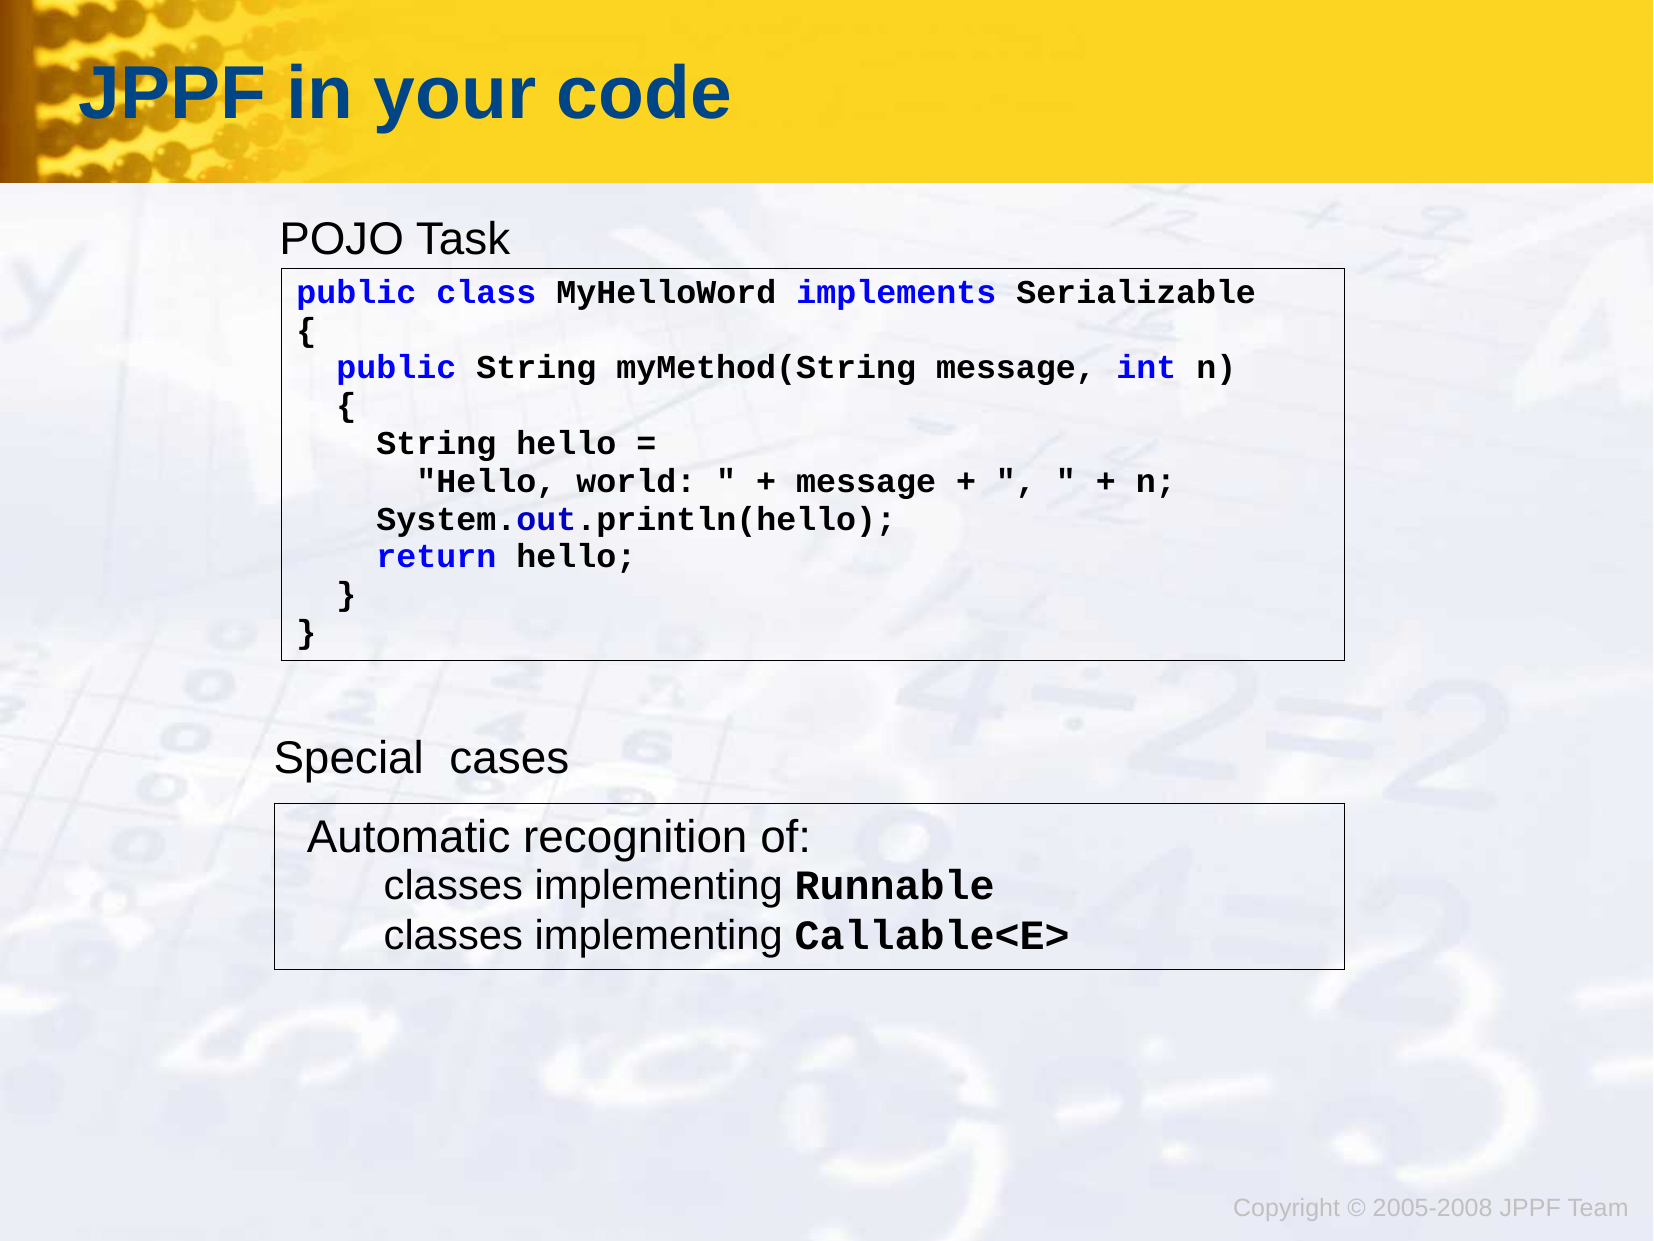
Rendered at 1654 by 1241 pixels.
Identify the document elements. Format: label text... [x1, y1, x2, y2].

text_box POJO Task [264, 205, 603, 272]
title JPPF in your code [78, 17, 1567, 168]
text_box Automatic recognition of: classes implementing Runnable classes implementing Callable<E> [274, 803, 1345, 970]
text_box public class MyHelloWord implements Serializable { public String myMethod(String message, int n) { String hello = "Hello, world: " + message + ", " + n; System.out.println(hello); return hello; } } [281, 268, 1345, 659]
text_box Special cases [258, 724, 701, 791]
picture [0, 0, 1654, 1241]
